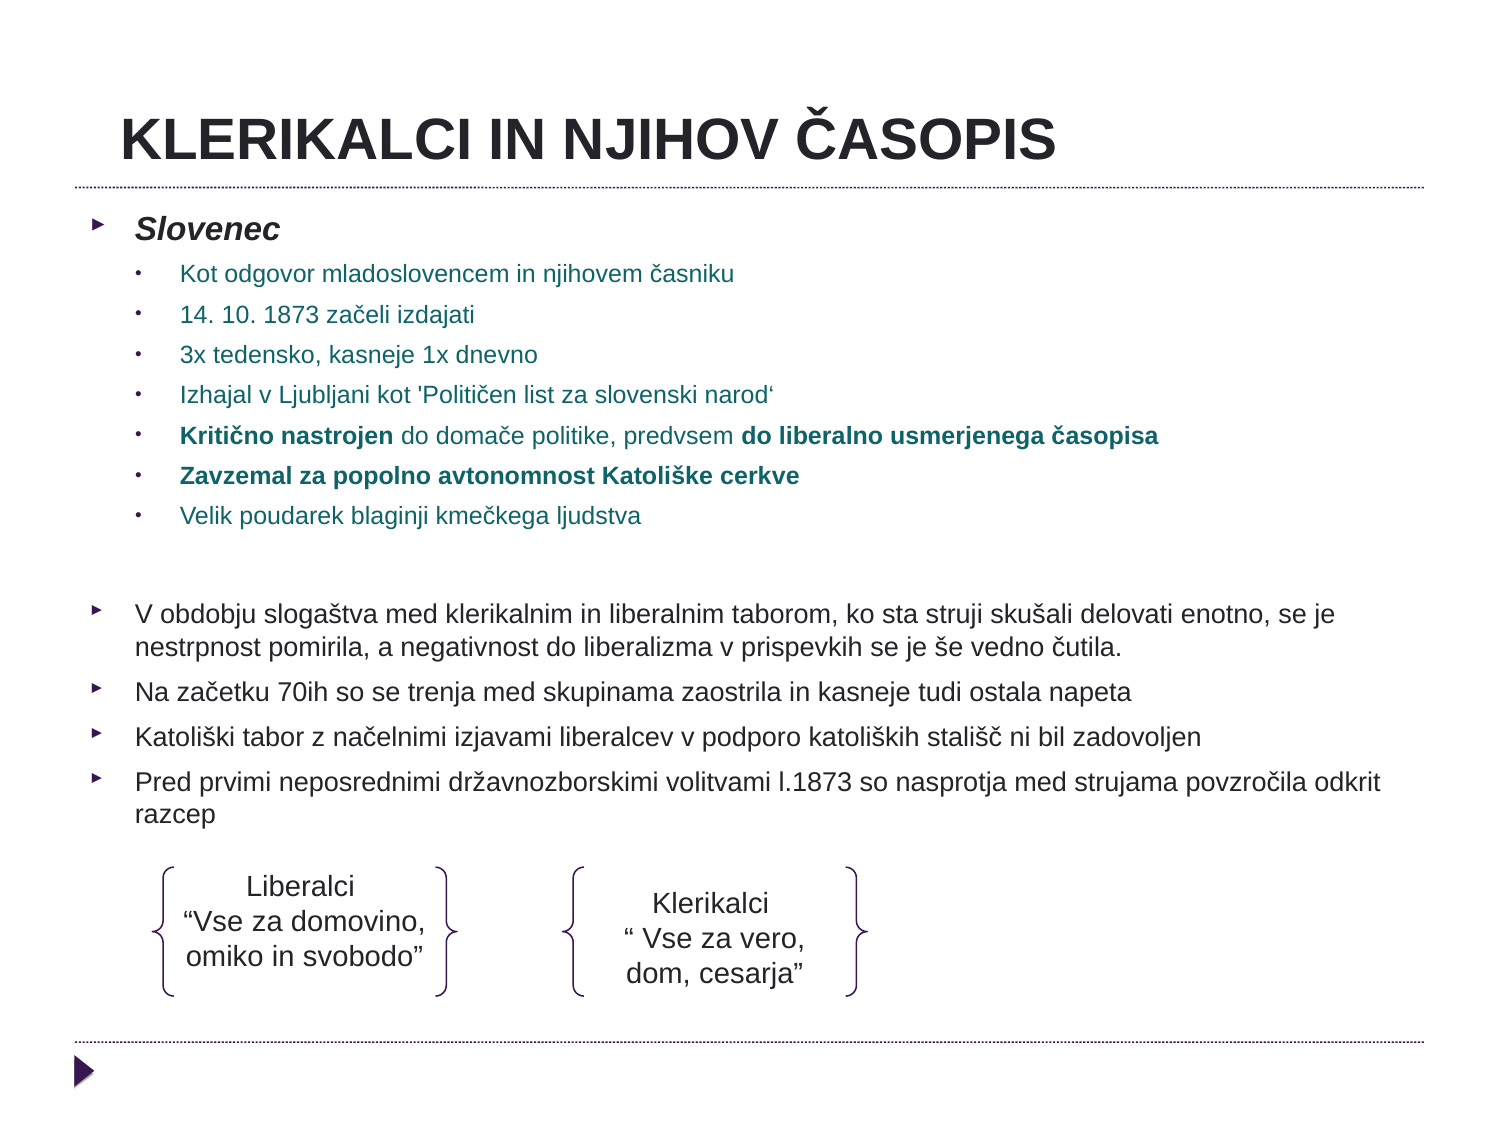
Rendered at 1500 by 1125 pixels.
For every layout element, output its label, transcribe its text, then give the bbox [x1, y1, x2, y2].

text_box Liberalci “Vse za domovino, omiko in svobodo” [152, 867, 458, 997]
text_box KLERIKALCI IN NJIHOV ČASOPIS [105, 93, 1149, 179]
text_box Klerikalci “ Vse za vero, dom, cesarja” [562, 867, 868, 997]
list Slovenec Kot odgovor mladoslovencem in njihovem časniku 14. 10. 1873 začeli izdajati 3x tedensko, kasneje 1x dnevno Izhajal v Ljubljani kot 'Političen list za slovenski narod‘ Kritično nastrojen do domače politike, predvsem do liberalno usmerjenega časopisa Zavzemal za popolno avtonomnost Katoliške cerkve Velik poudarek blaginji kmečkega ljudstva V obdobju slogaštva med klerikalnim in liberalnim taborom, ko sta struji skušali delovati enotno, se je nestrpnost pomirila, a negativnost do liberalizma v prispevkih se je še vedno čutila. Na začetku 70ih so se trenja med skupinama zaostrila in kasneje tudi ostala napeta Katoliški tabor z načelnimi izjavami liberalcev v podporo katoliških stališč ni bil zadovoljen Pred prvimi neposrednimi državnozborskimi volitvami l.1873 so nasprotja med strujama povzročila odkrit razcep [75, 200, 1425, 1010]
